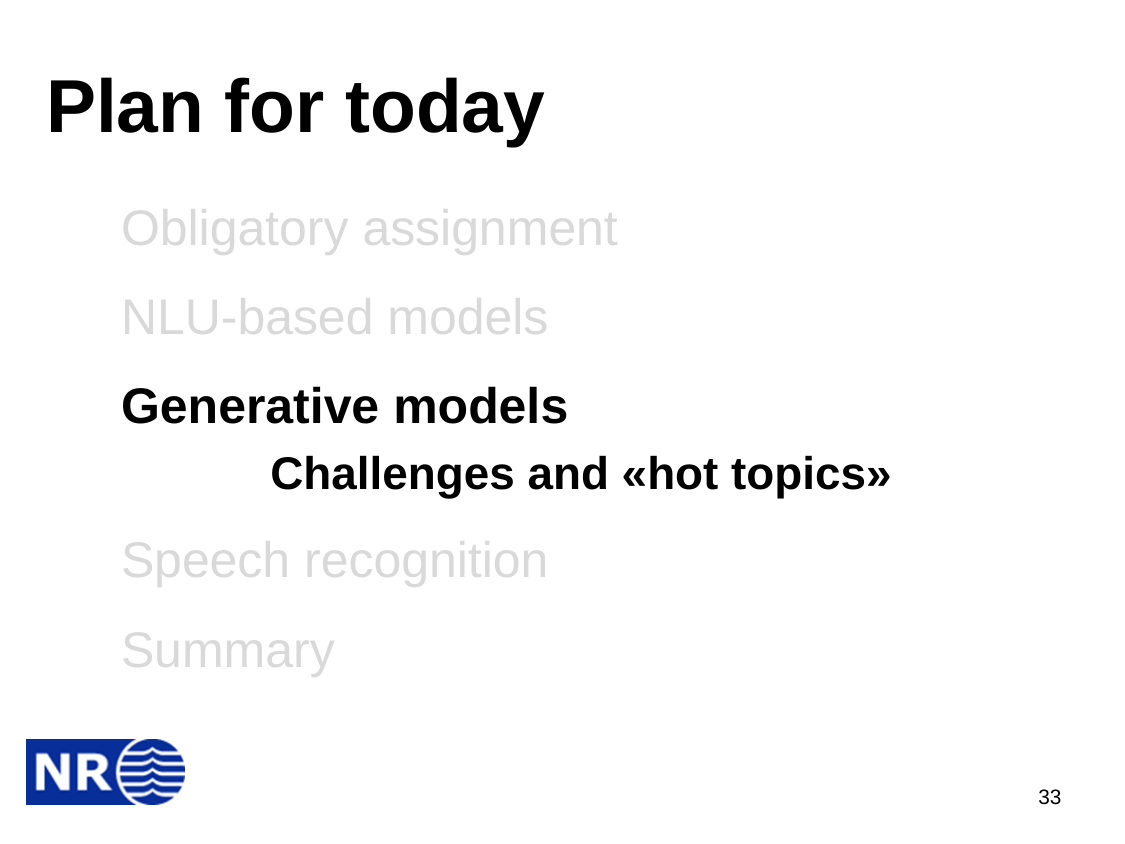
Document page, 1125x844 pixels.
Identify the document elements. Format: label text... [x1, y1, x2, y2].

text_box [1023, 776, 1095, 811]
title Plan for today [30, 32, 1095, 157]
list Obligatory assignment NLU-based models Generative models Challenges and «hot topics» Speech recognition Summary [30, 187, 944, 694]
